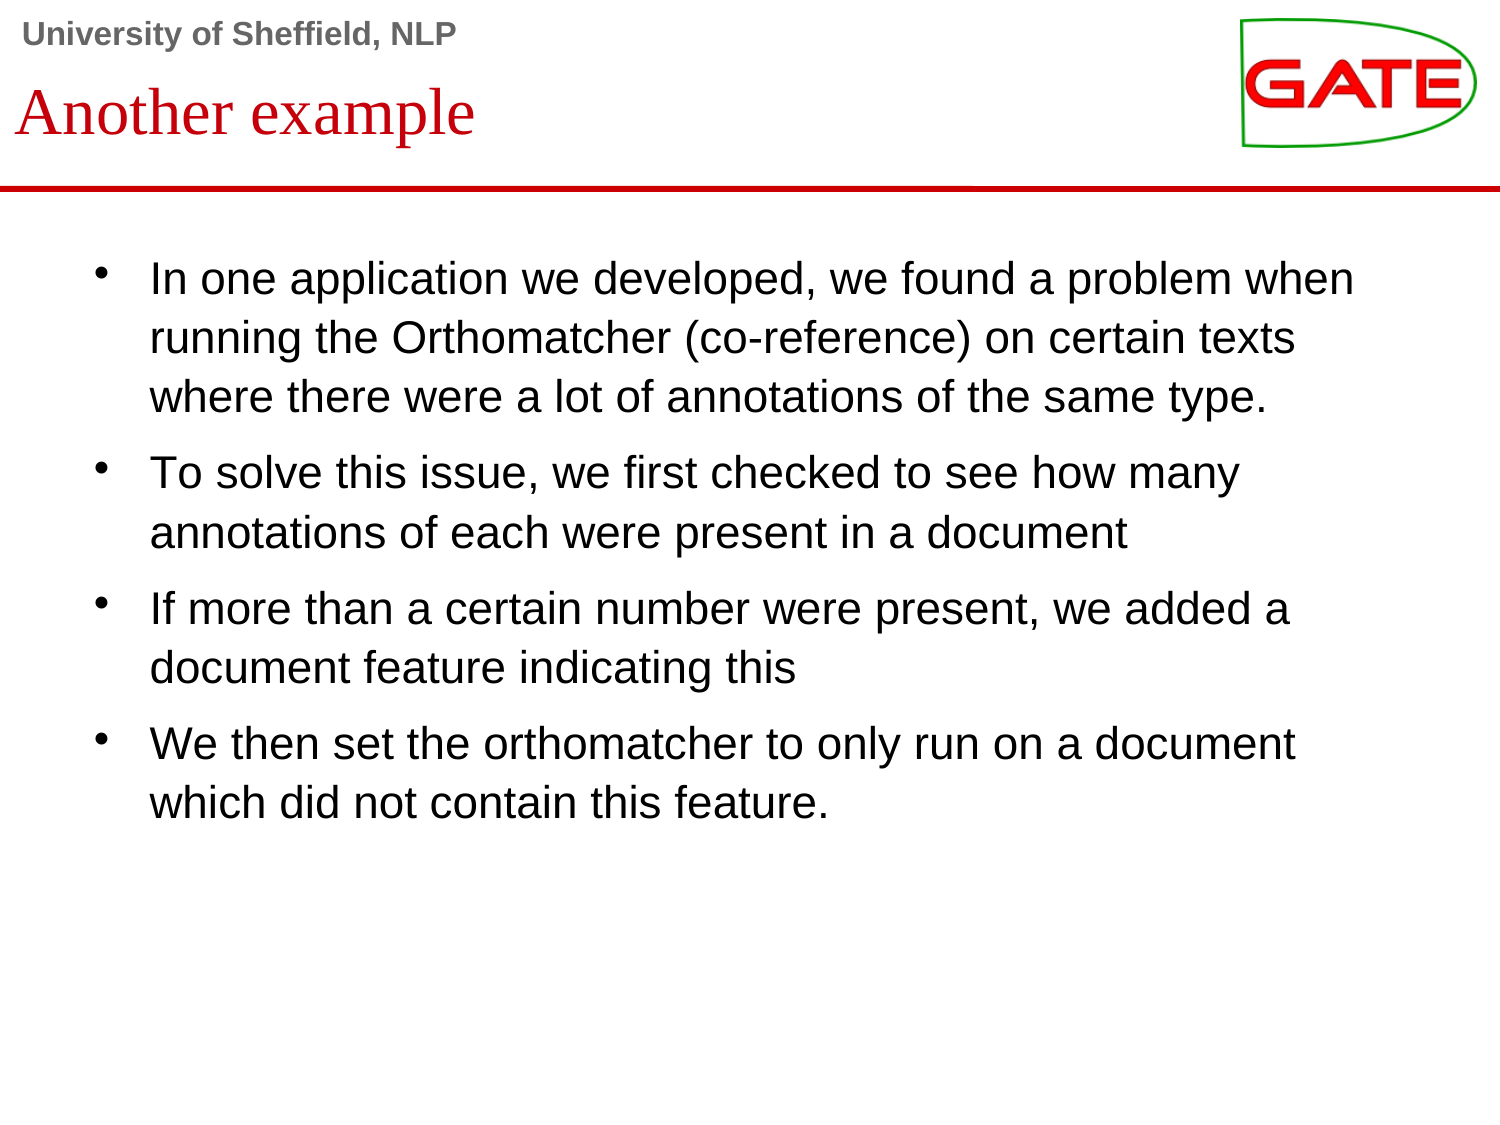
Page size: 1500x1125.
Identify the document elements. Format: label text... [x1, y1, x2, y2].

picture [1240, 18, 1477, 148]
title Another example [0, 11, 1238, 205]
list In one application we developed, we found a problem when running the Orthomatcher (co-reference) on certain texts where there were a lot of annotations of the same type. To solve this issue, we first checked to see how many annotations of each were present in a document If more than a certain number were present, we added a document feature indicating this We then set the orthomatcher to only run on a document which did not contain this feature. [78, 236, 1418, 1119]
